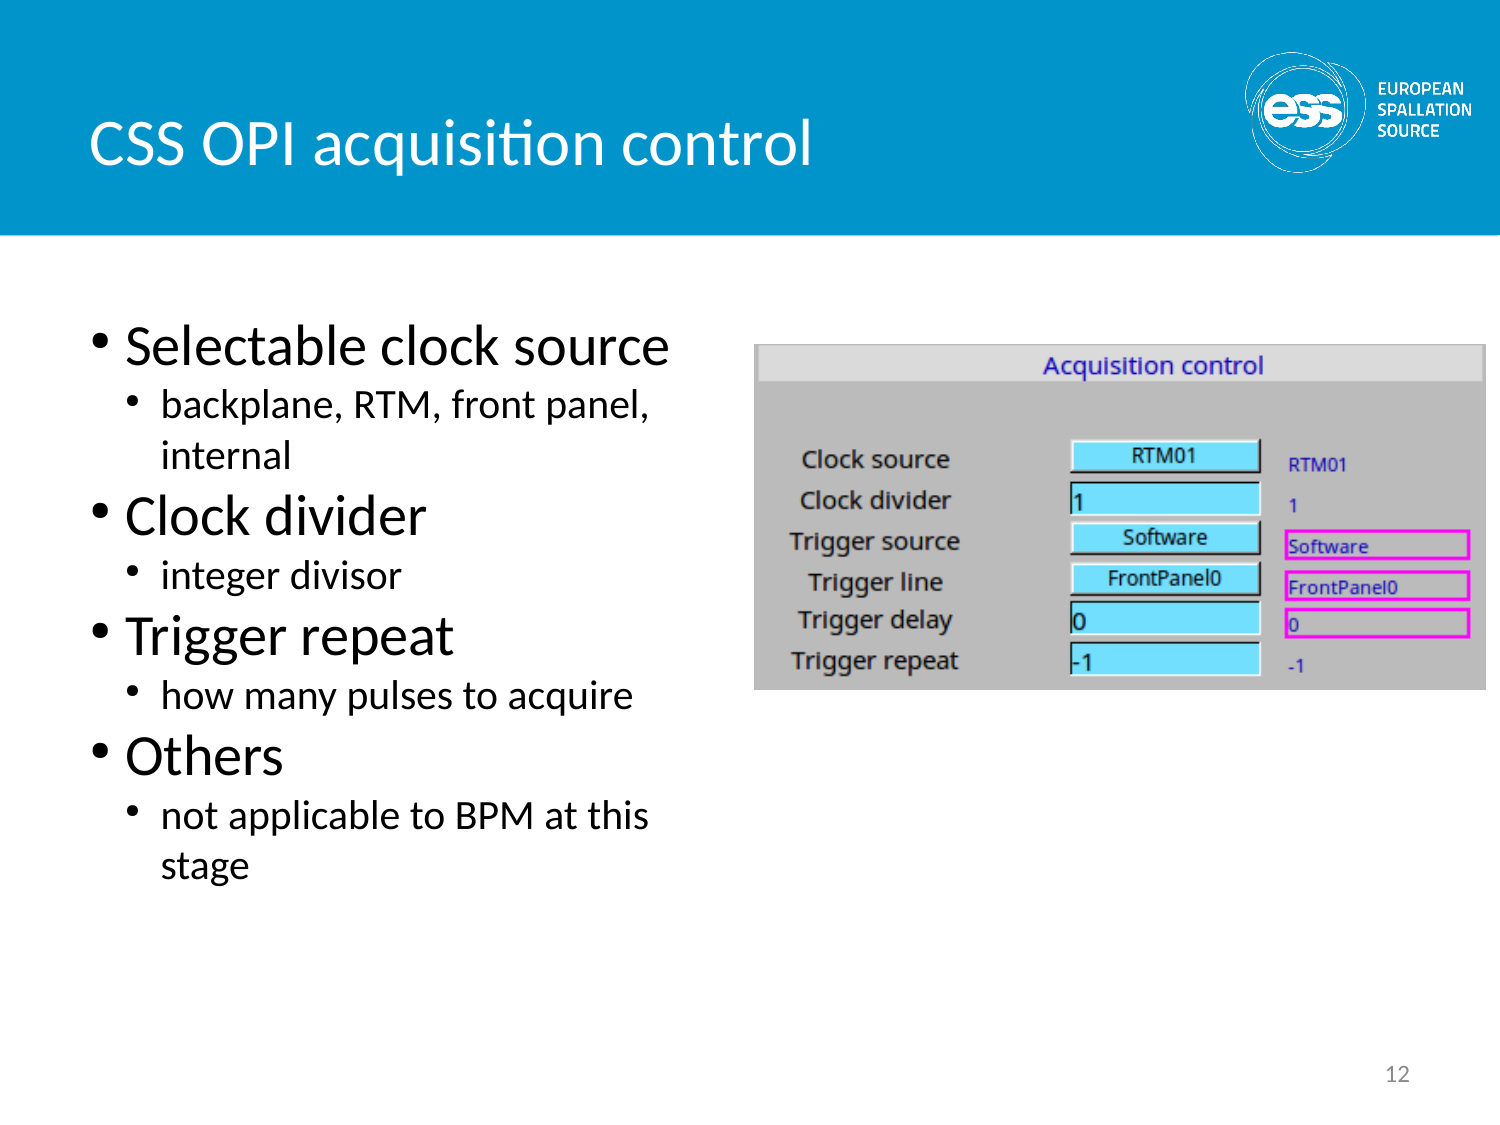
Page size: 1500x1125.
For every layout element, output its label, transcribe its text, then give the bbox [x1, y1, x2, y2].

text_box CSS OPI acquisition control [75, 45, 1246, 233]
picture [1422, 125, 1428, 134]
picture [1400, 83, 1407, 94]
picture [1379, 83, 1385, 94]
picture [1418, 104, 1423, 115]
picture [1264, 94, 1342, 127]
picture [1443, 86, 1450, 93]
picture [1398, 109, 1406, 115]
picture [1436, 104, 1444, 115]
picture [1409, 104, 1415, 115]
picture [754, 344, 1486, 691]
picture [1432, 125, 1438, 136]
picture [1454, 83, 1458, 94]
picture [1423, 83, 1430, 94]
picture [1389, 104, 1393, 115]
text_box <number> [1074, 1042, 1425, 1103]
text_box Selectable clock source backplane, RTM, front panel, internal Clock divider integer divisor Trigger repeat how many pulses to acquire Others not applicable to BPM at this stage [75, 254, 751, 1096]
